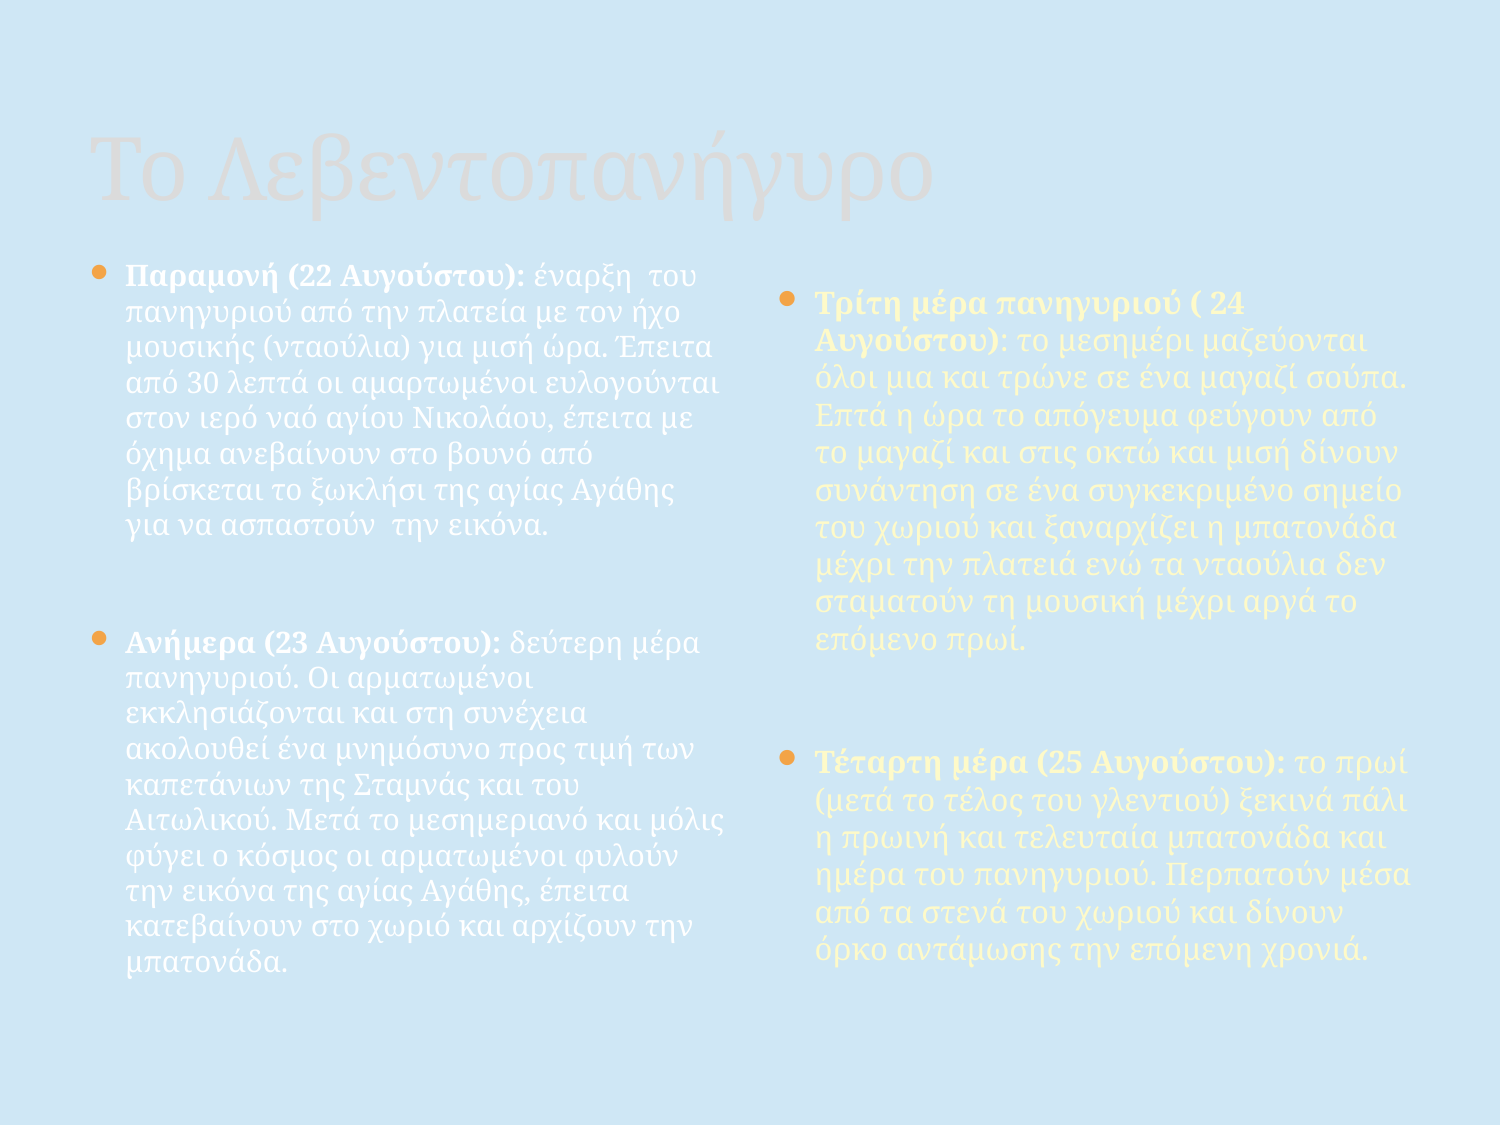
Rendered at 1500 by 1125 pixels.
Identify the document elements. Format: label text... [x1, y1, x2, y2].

list Τρίτη μέρα πανηγυριού ( 24 Αυγούστου): το μεσημέρι μαζεύονται όλοι μια και τρώνε σε ένα μαγαζί σούπα. Επτά η ώρα το απόγευμα φεύγουν από το μαγαζί και στις οκτώ και μισή δίνουν συνάντηση σε ένα συγκεκριμένο σημείο του χωριού και ξαναρχίζει η μπατονάδα μέχρι την πλατειά ενώ τα νταούλια δεν σταματούν τη μουσική μέχρι αργά το επόμενο πρωί. Τέταρτη μέρα (25 Αυγούστου): το πρωί (μετά το τέλος του γλεντιού) ξεκινά πάλι η πρωινή και τελευταία μπατονάδα και ημέρα του πανηγυριού. Περπατούν μέσα από τα στενά του χωριού και δίνουν όρκο αντάμωσης την επόμενη χρονιά. [762, 249, 1429, 1000]
title Το Λεβεντοπανήγυρο [75, 24, 1425, 225]
list Παραμονή (22 Αυγούστου): έναρξη του πανηγυριού από την πλατεία με τον ήχο μουσικής (νταούλια) για μισή ώρα. Έπειτα από 30 λεπτά οι αμαρτωμένοι ευλογούνται στον ιερό ναό αγίου Νικολάου, έπειτα με όχημα ανεβαίνουν στο βουνό από βρίσκεται το ξωκλήσι της αγίας Αγάθης για να ασπαστούν την εικόνα. Ανήμερα (23 Αυγούστου): δεύτερη μέρα πανηγυριού. Οι αρματωμένοι εκκλησιάζονται και στη συνέχεια ακολουθεί ένα μνημόσυνο προς τιμή των καπετάνιων της Σταμνάς και του Αιτωλικού. Μετά το μεσημεριανό και μόλις φύγει ο κόσμος οι αρματωμένοι φυλούν την εικόνα της αγίας Αγάθης, έπειτα κατεβαίνουν στο χωριό και αρχίζουν την μπατονάδα. [75, 249, 741, 1000]
